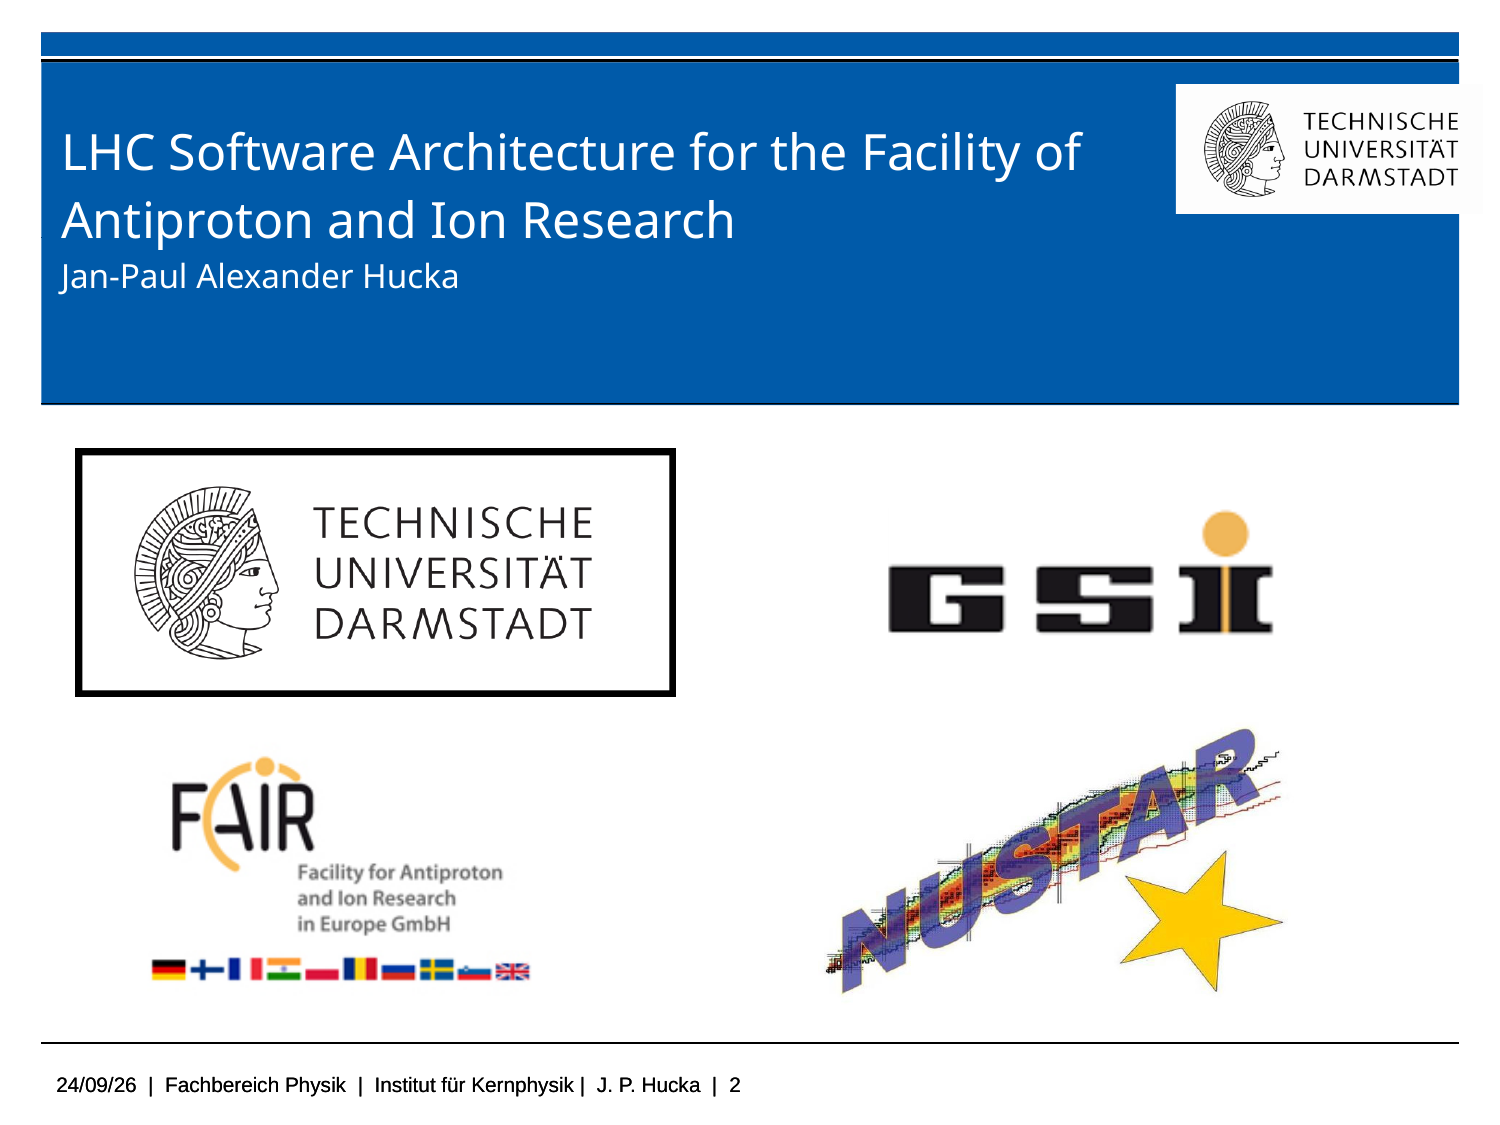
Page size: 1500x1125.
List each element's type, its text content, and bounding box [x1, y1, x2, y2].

list [75, 263, 1425, 1006]
picture [887, 508, 1276, 638]
title LHC Software Architecture for the Facility of Antiproton and Ion Research Jan-Paul Alexander Hucka [61, 66, 1151, 349]
picture [1175, 84, 1483, 214]
picture [806, 720, 1323, 1006]
picture [147, 729, 535, 999]
picture [75, 448, 676, 697]
